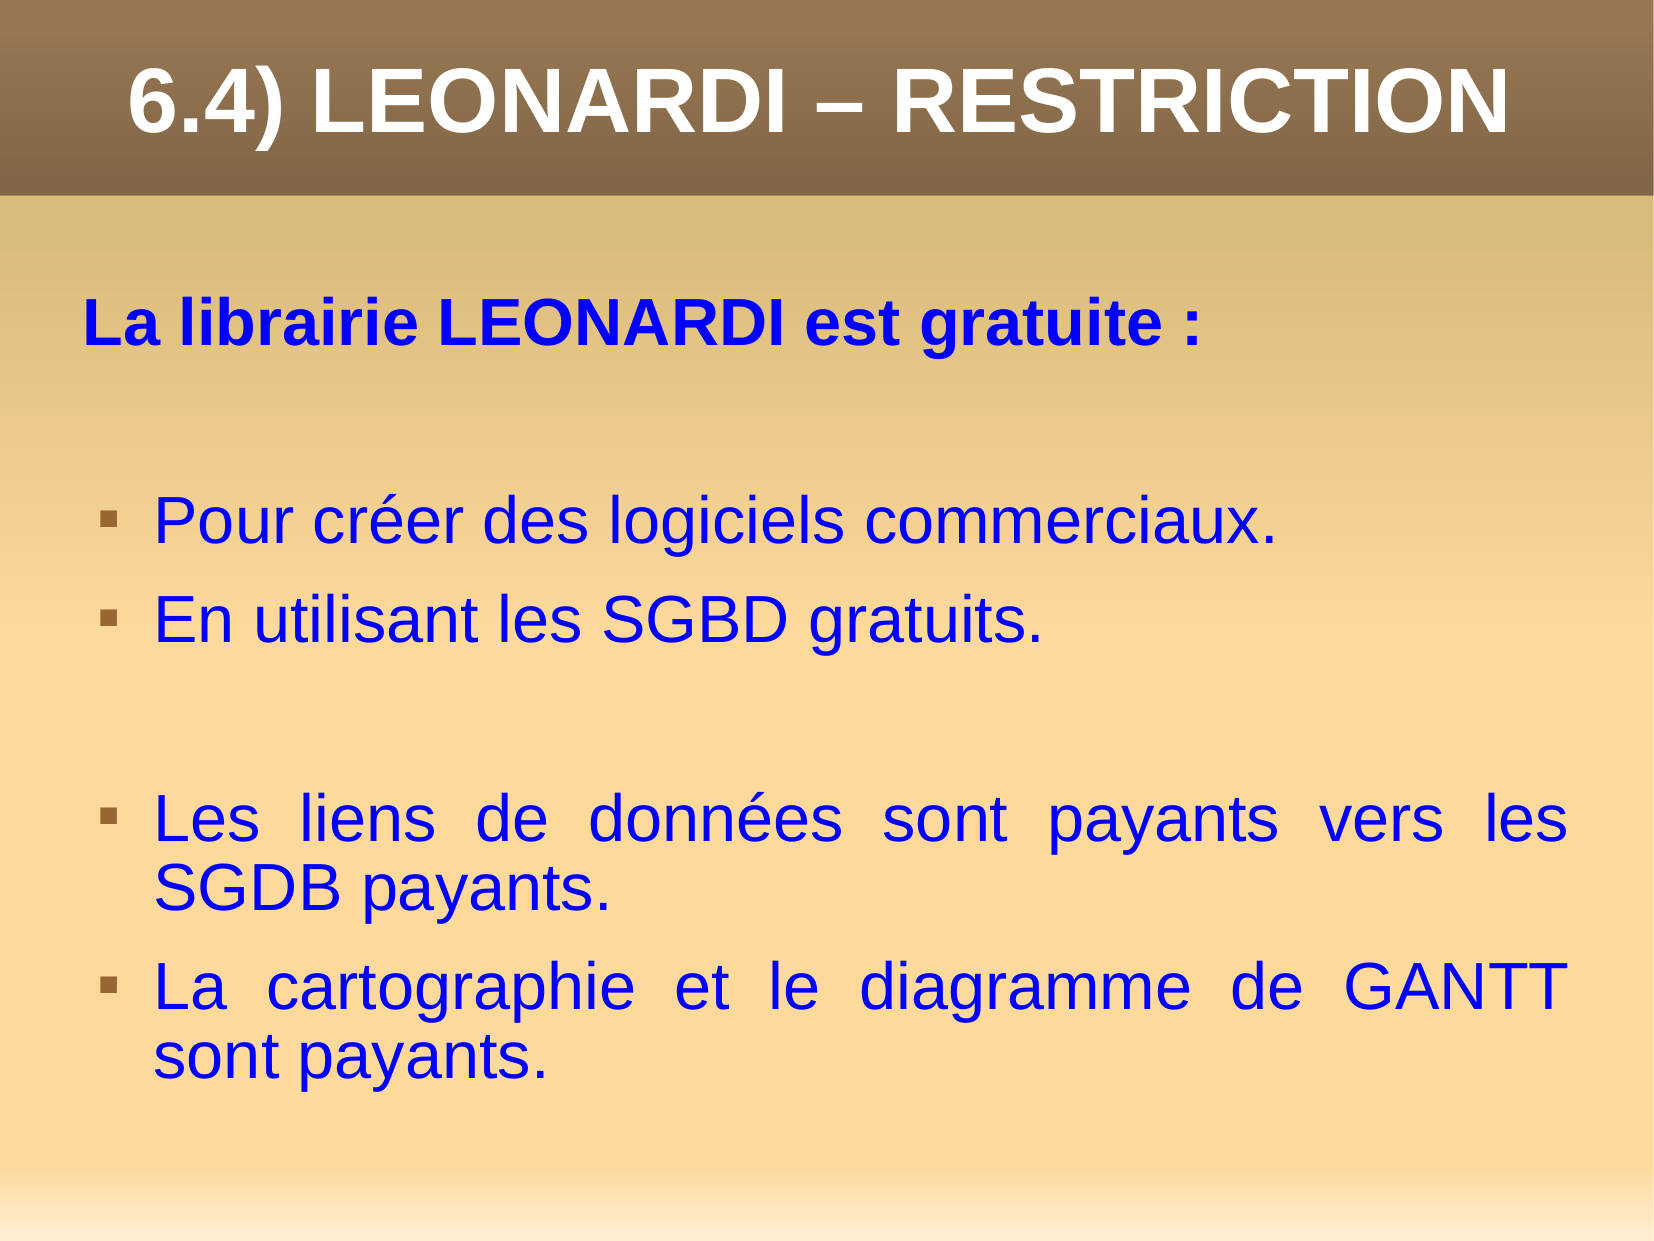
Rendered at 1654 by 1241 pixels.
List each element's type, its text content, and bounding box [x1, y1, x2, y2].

picture [0, 0, 1654, 1241]
title 6.4) LEONARDI – RESTRICTION [76, 0, 1565, 208]
list La librairie LEONARDI est gratuite : Pour créer des logiciels commerciaux. En utilisant les SGBD gratuits. Les liens de données sont payants vers les SGDB payants. La cartographie et le diagramme de GANTT sont payants. [82, 290, 1571, 1099]
